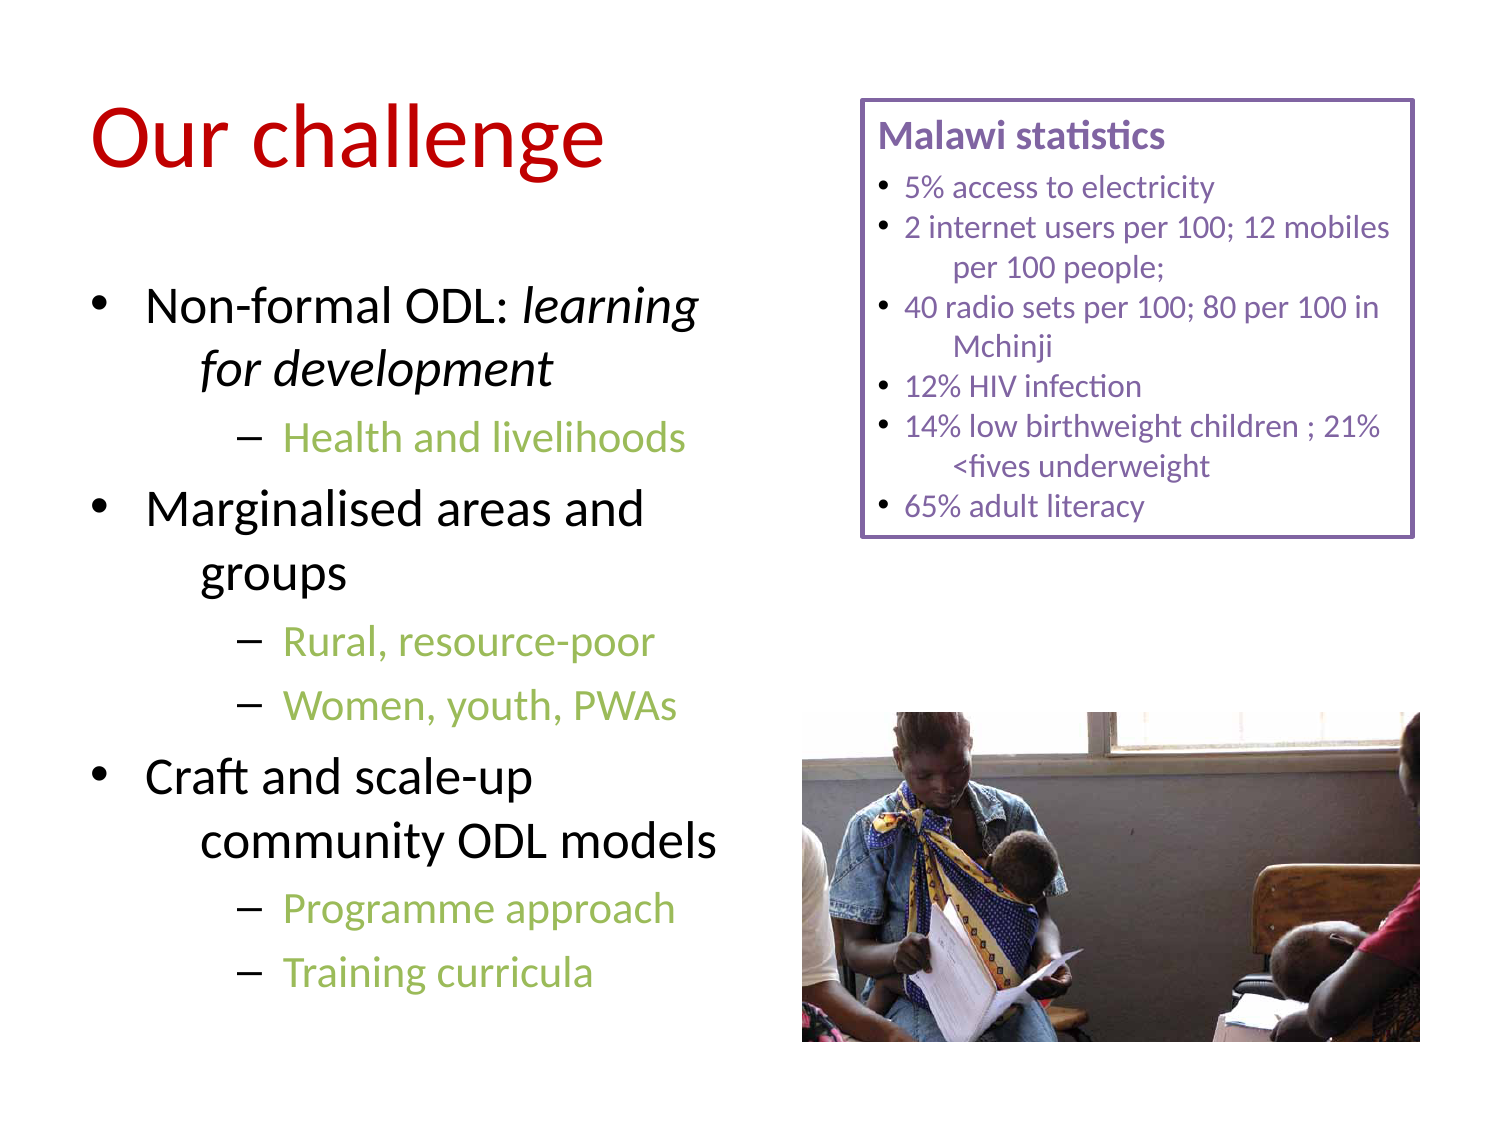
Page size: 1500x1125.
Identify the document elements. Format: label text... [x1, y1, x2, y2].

list Non-formal ODL: learning for development Health and livelihoods Marginalised areas and groups Rural, resource-poor Women, youth, PWAs Craft and scale-up community ODL models Programme approach Training curricula [75, 262, 738, 1063]
title Our challenge [75, 37, 1426, 225]
text_box Malawi statistics 5% access to electricity 2 internet users per 100; 12 mobiles per 100 people; 40 radio sets per 100; 80 per 100 in Mchinji 12% HIV infection 14% low birthweight children ; 21% <fives underweight 65% adult literacy [862, 99, 1413, 537]
picture [802, 712, 1420, 1042]
